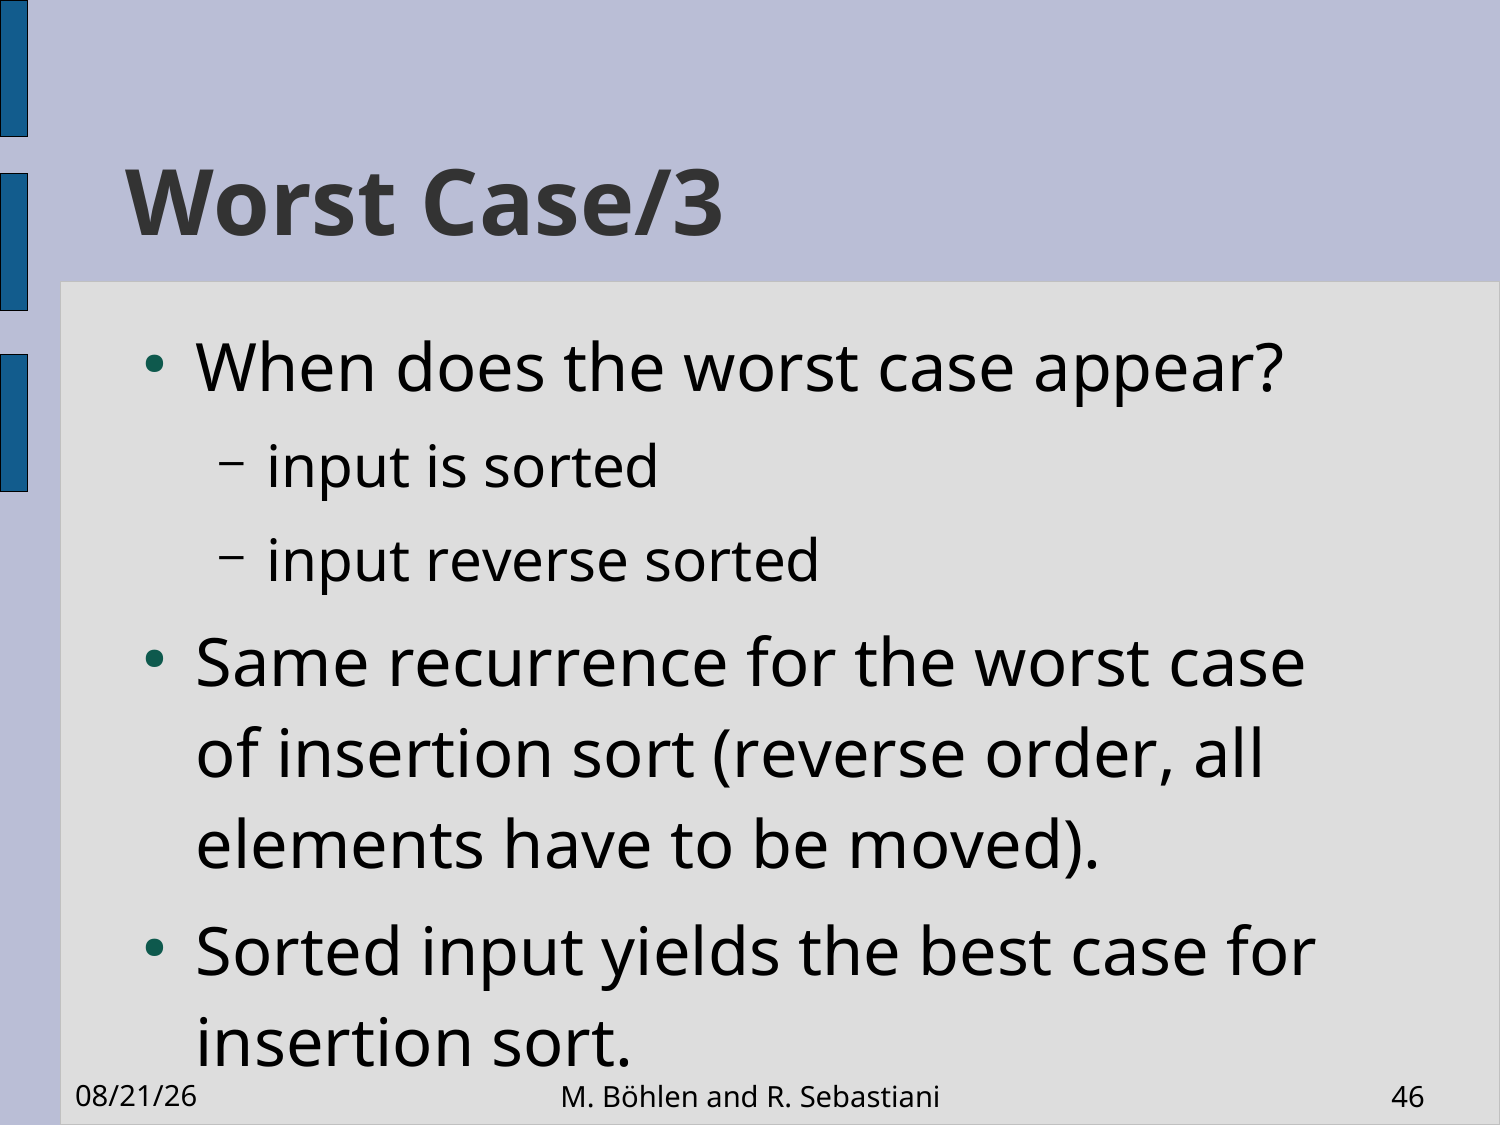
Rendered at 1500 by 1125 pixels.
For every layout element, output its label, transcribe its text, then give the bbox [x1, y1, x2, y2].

title Worst Case/3 [110, 67, 1392, 271]
list When does the worst case appear? input is sorted input reverse sorted Same recurrence for the worst case of insertion sort (reverse order, all elements have to be moved). Sorted input yields the best case for insertion sort. [110, 312, 1392, 1037]
